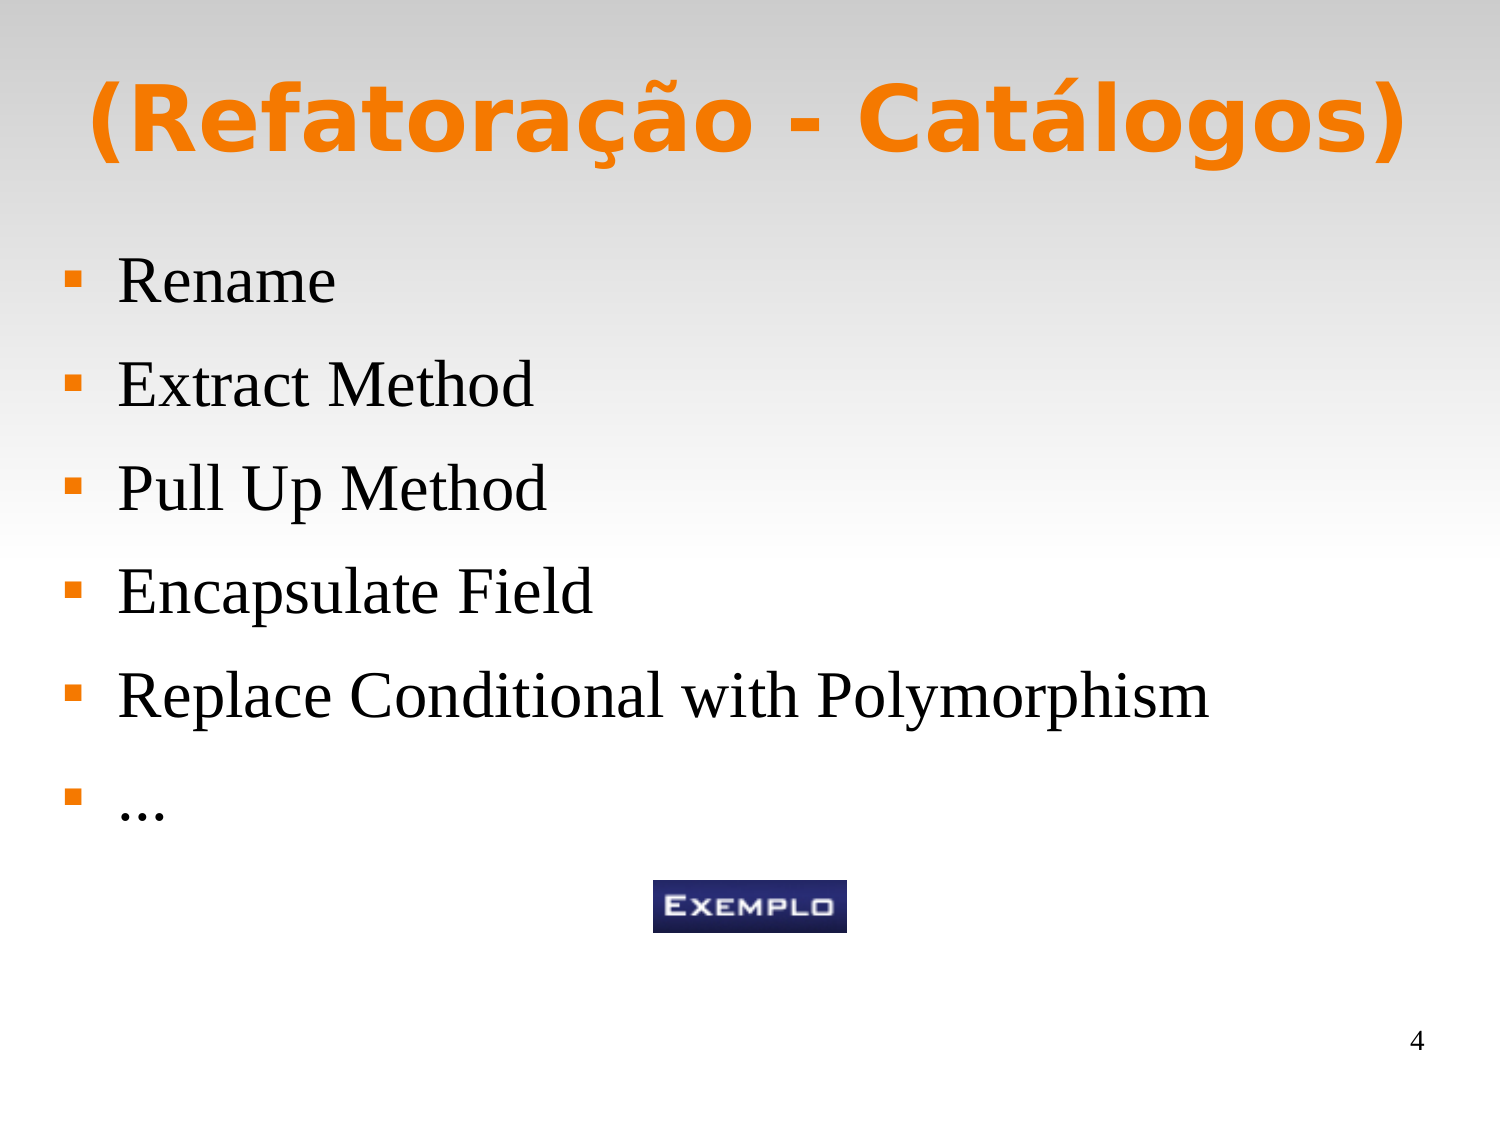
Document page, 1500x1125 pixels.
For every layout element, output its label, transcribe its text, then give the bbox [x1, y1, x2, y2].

title (Refatoração - Catálogos)‏ [29, 37, 1469, 202]
list Rename Extract Method Pull Up Method Encapsulate Field Replace Conditional with Polymorphism ... [29, 243, 1469, 1087]
picture [653, 880, 847, 933]
